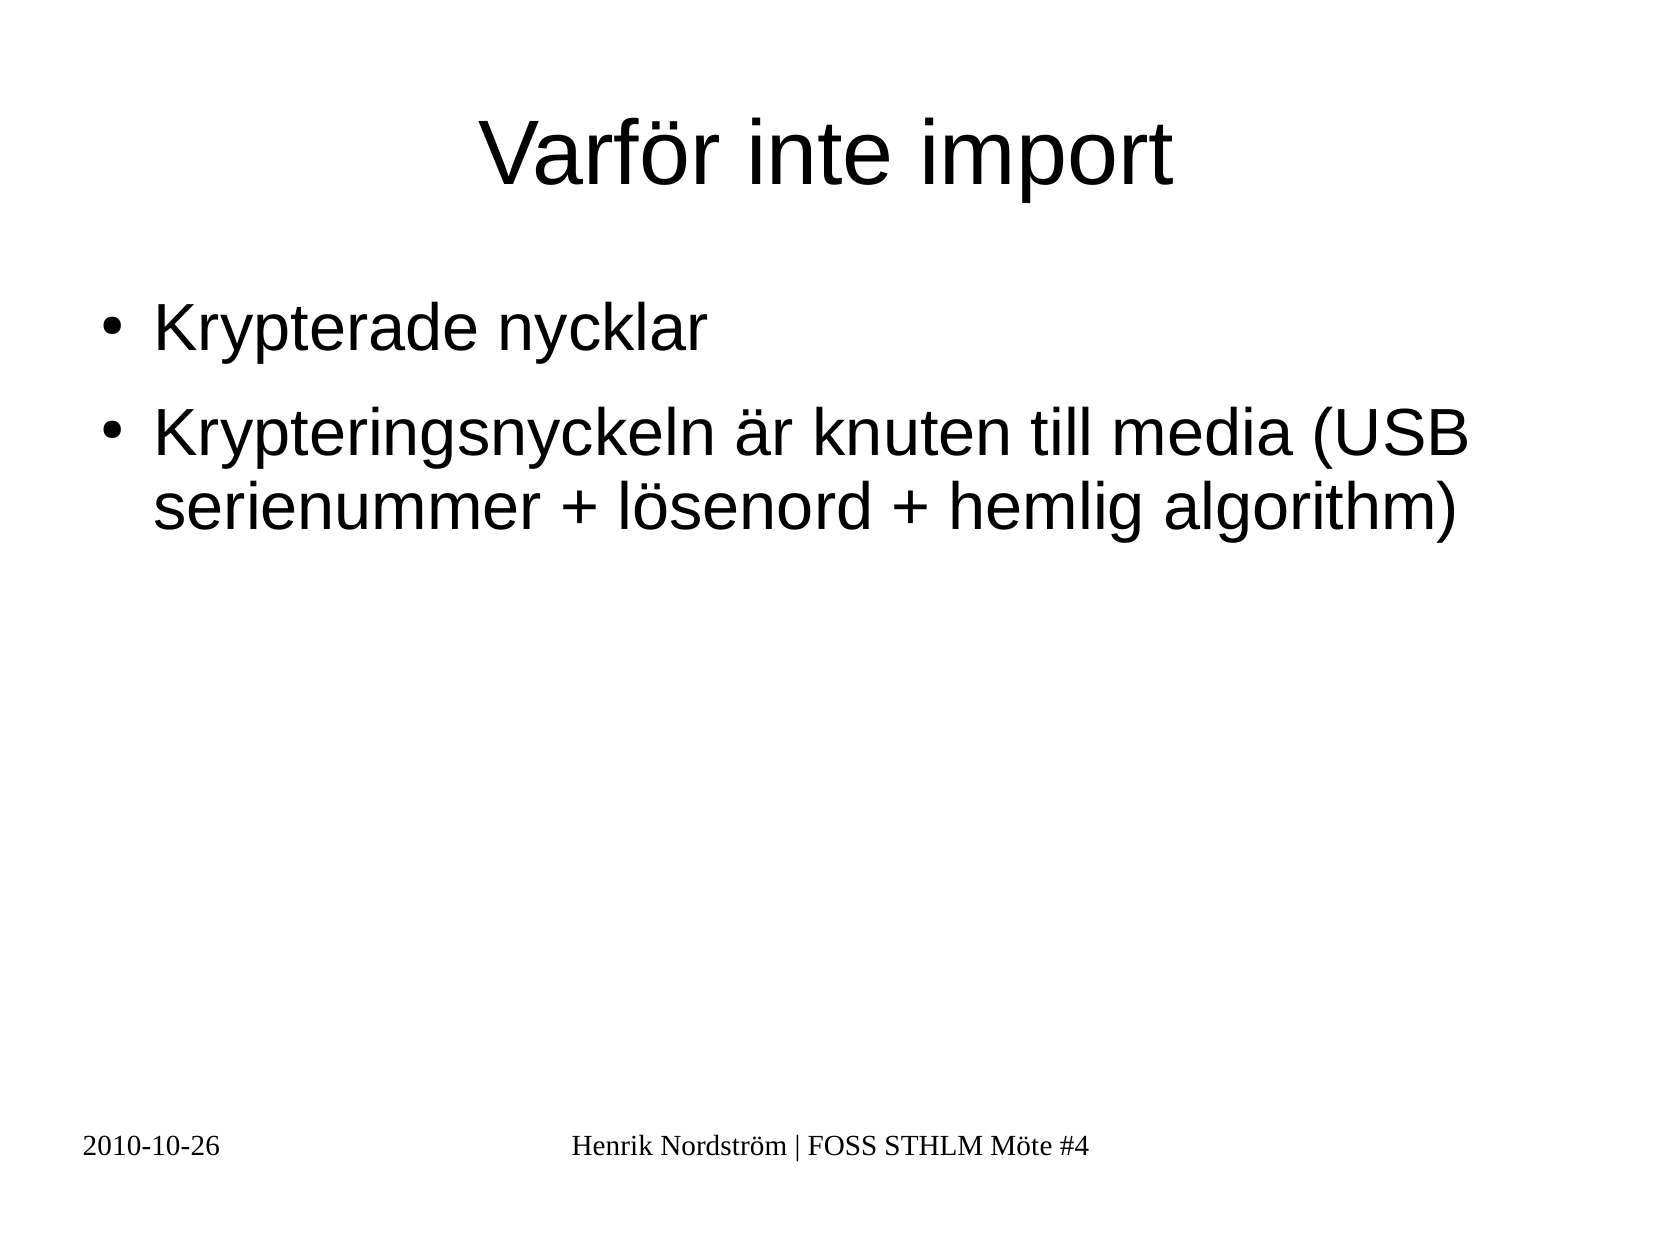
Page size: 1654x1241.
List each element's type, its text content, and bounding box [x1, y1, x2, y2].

title Varför inte import [82, 56, 1571, 250]
list Krypterade nycklar Krypteringsnyckeln är knuten till media (USB serienummer + lösenord + hemlig algorithm) [82, 290, 1571, 1094]
